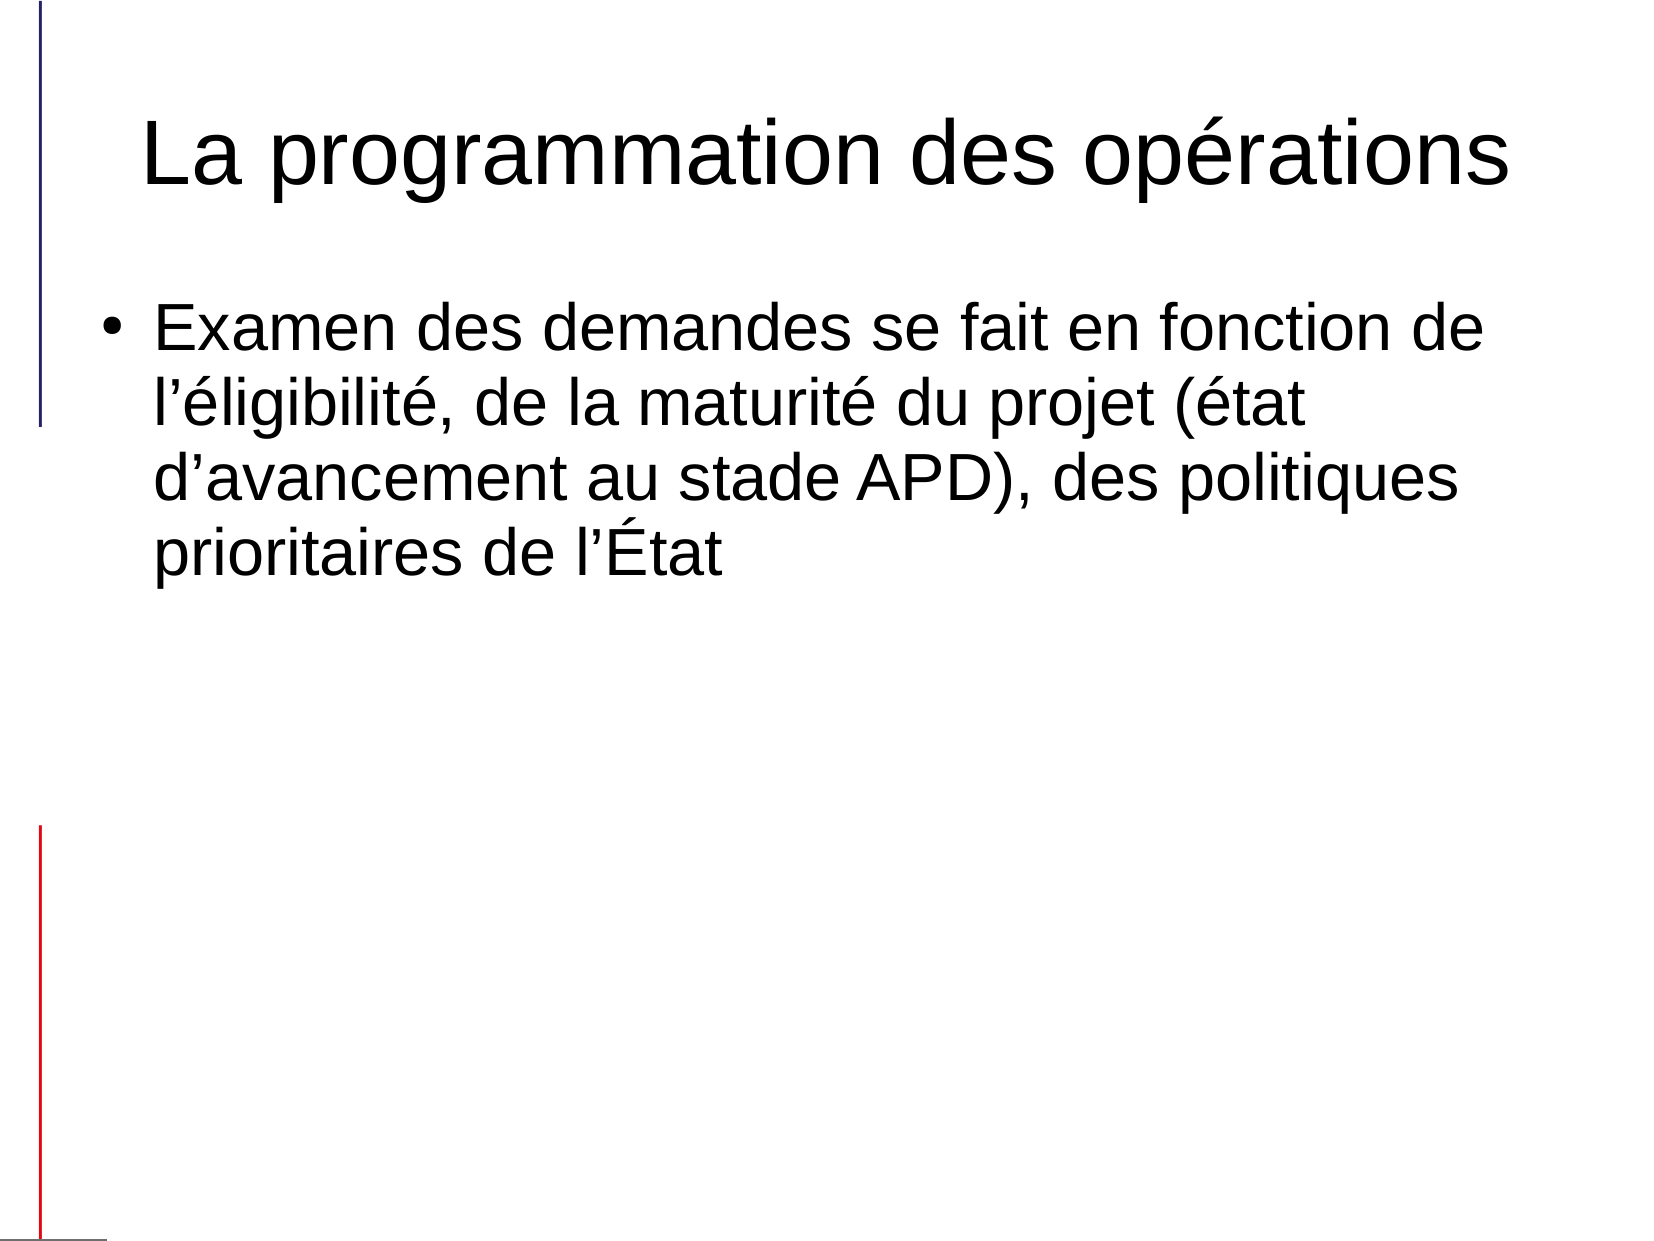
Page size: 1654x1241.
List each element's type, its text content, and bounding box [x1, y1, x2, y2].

list Examen des demandes se fait en fonction de l’éligibilité, de la maturité du projet (état d’avancement au stade APD), des politiques prioritaires de l’État [82, 290, 1571, 1010]
picture [0, 0, 107, 1241]
title La programmation des opérations [107, 49, 1571, 257]
